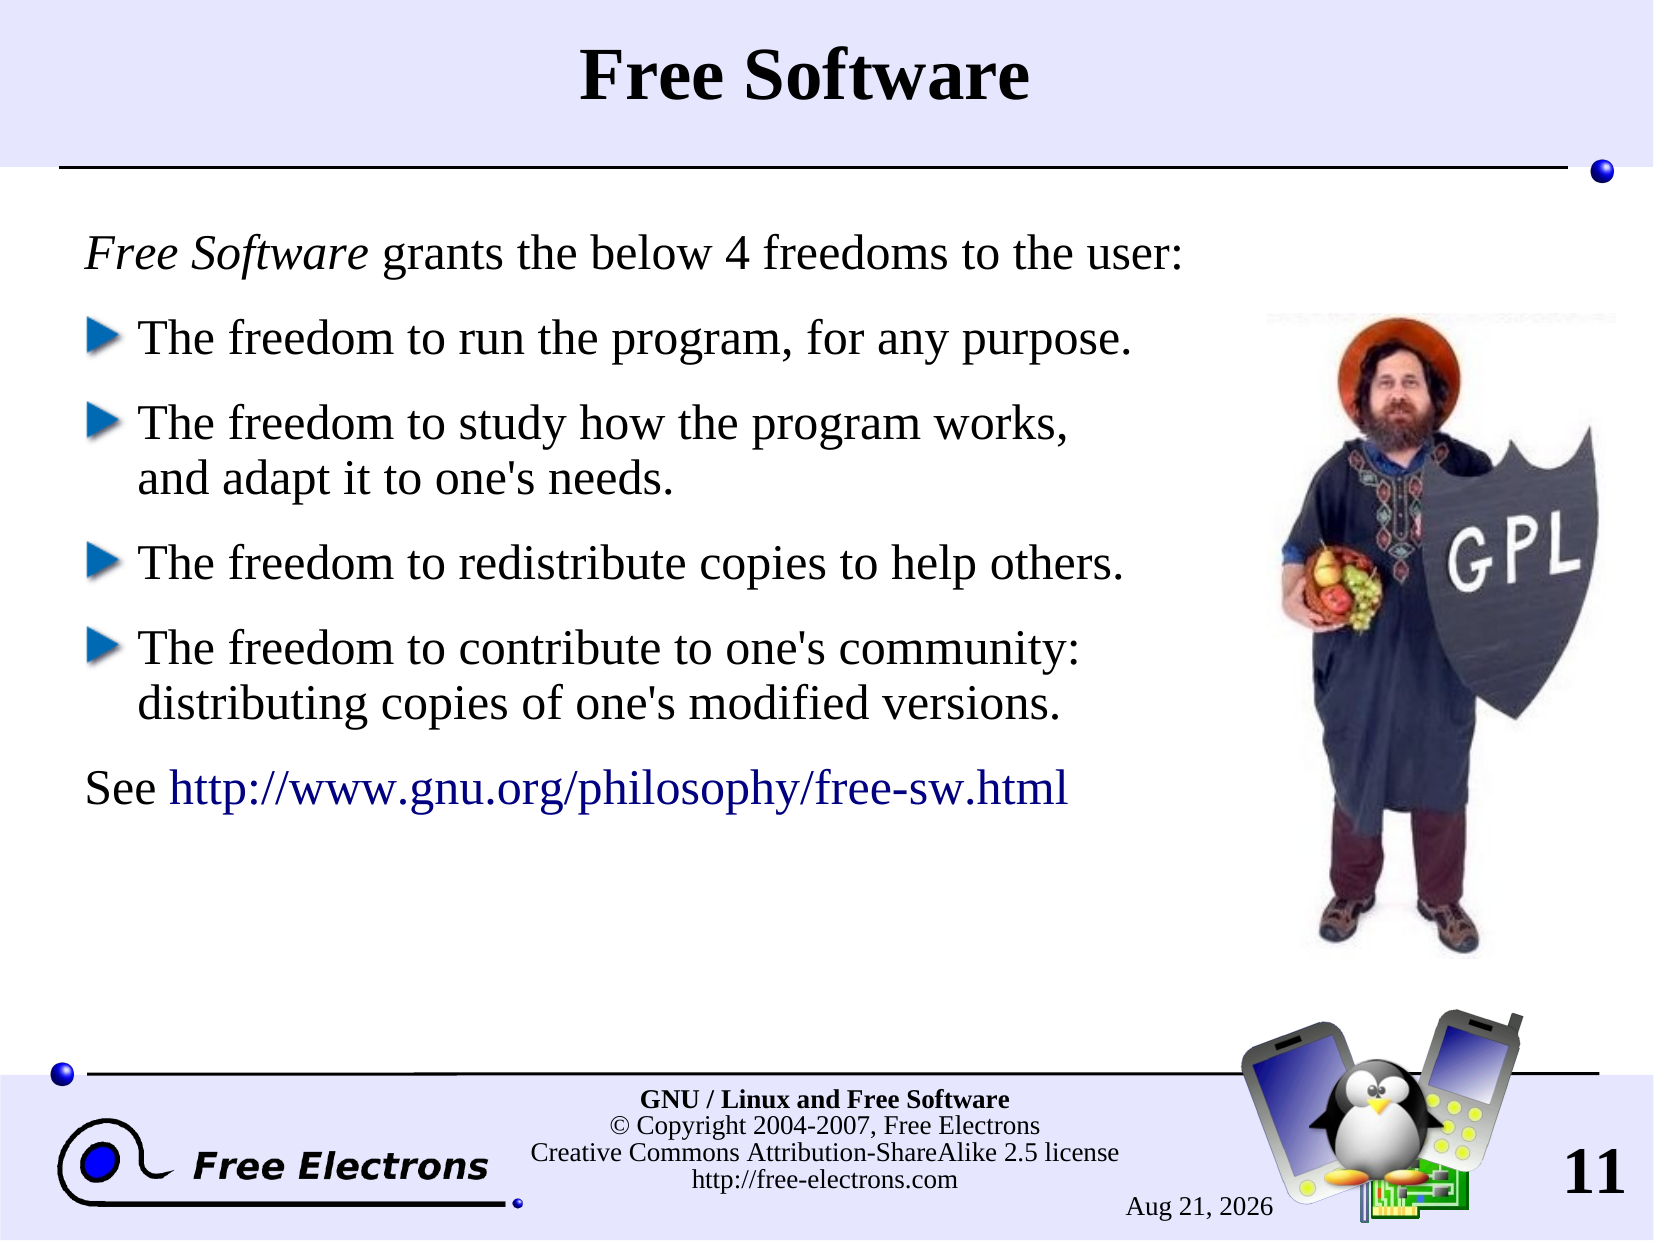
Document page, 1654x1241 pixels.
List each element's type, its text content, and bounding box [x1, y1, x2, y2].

picture [1267, 313, 1616, 959]
picture [1235, 983, 1538, 1241]
picture [50, 1107, 527, 1216]
title Free Software [60, 12, 1551, 138]
list Free Software grants the below 4 freedoms to the user: The freedom to run the program, for any purpose. The freedom to study how the program works, and adapt it to one's needs. The freedom to redistribute copies to help others. The freedom to contribute to one's community: distributing copies of one's modified versions. See http://www.gnu.org/philosophy/free-sw.html [66, 225, 1306, 1076]
